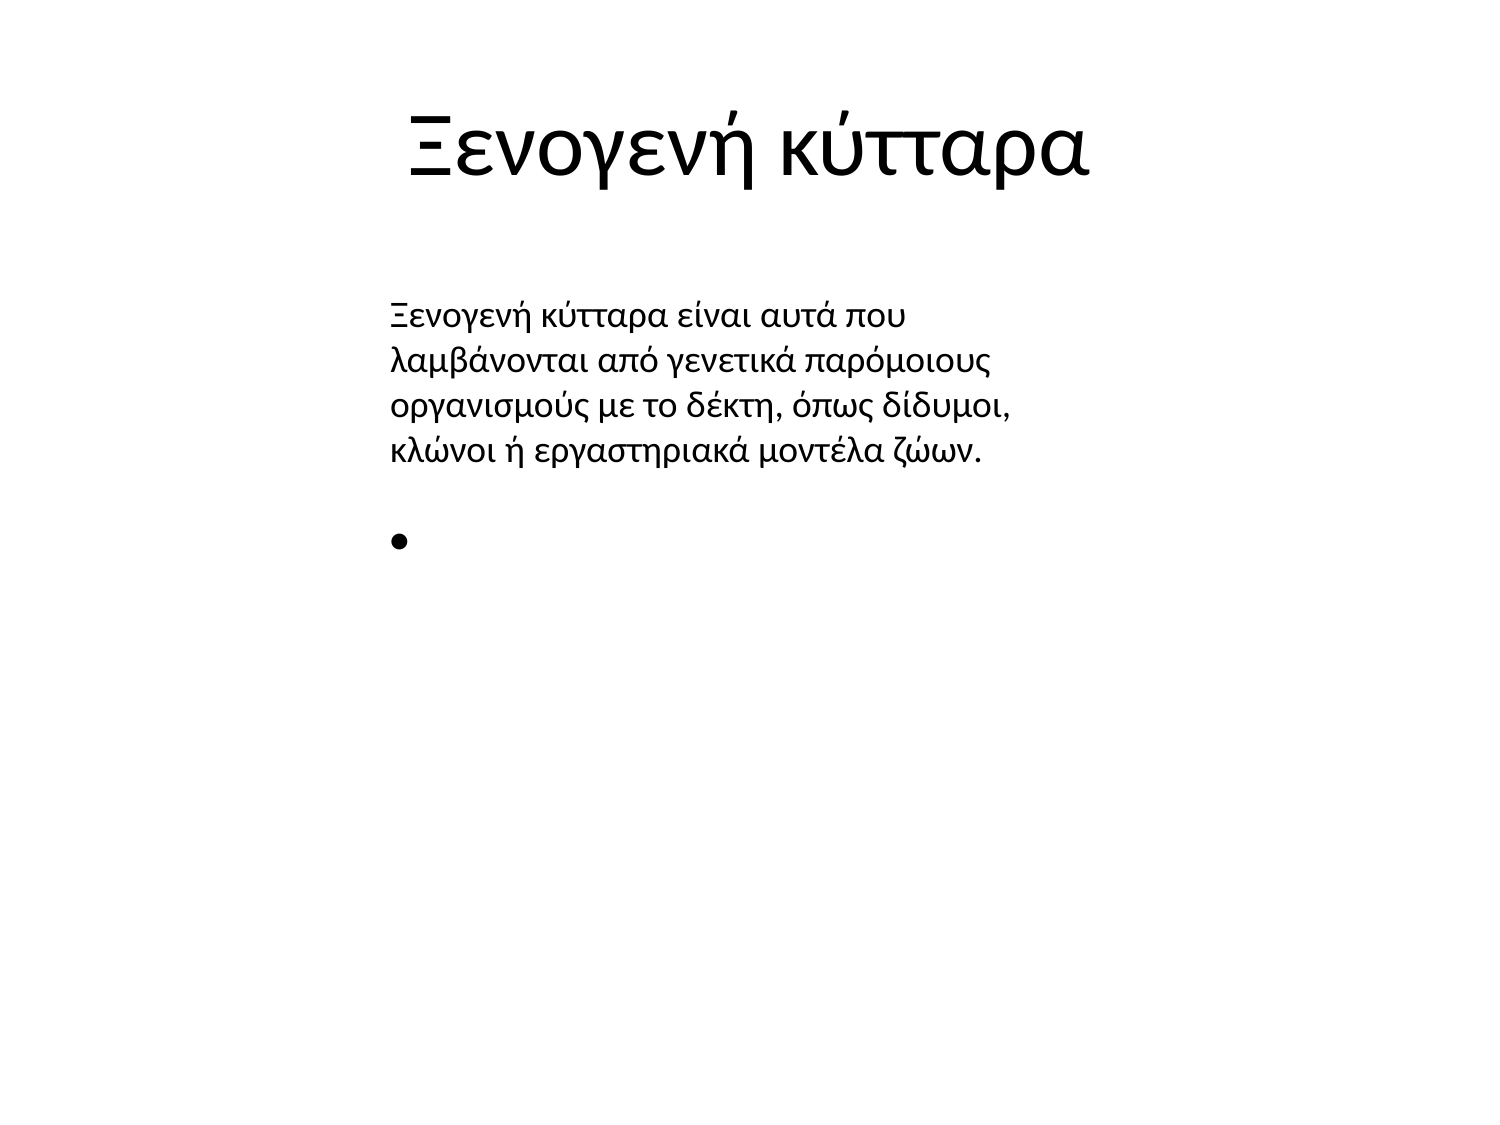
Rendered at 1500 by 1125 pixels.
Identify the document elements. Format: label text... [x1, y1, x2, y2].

title Ξενογενή κύτταρα [75, 45, 1426, 233]
text_box Ξενογενή κύτταρα είναι αυτά που λαμβάνονται από γενετικά παρόμοιους οργανισμούς με το δέκτη, όπως δίδυμοι, κλώνοι ή εργαστηριακά μοντέλα ζώων. • [375, 282, 1125, 567]
